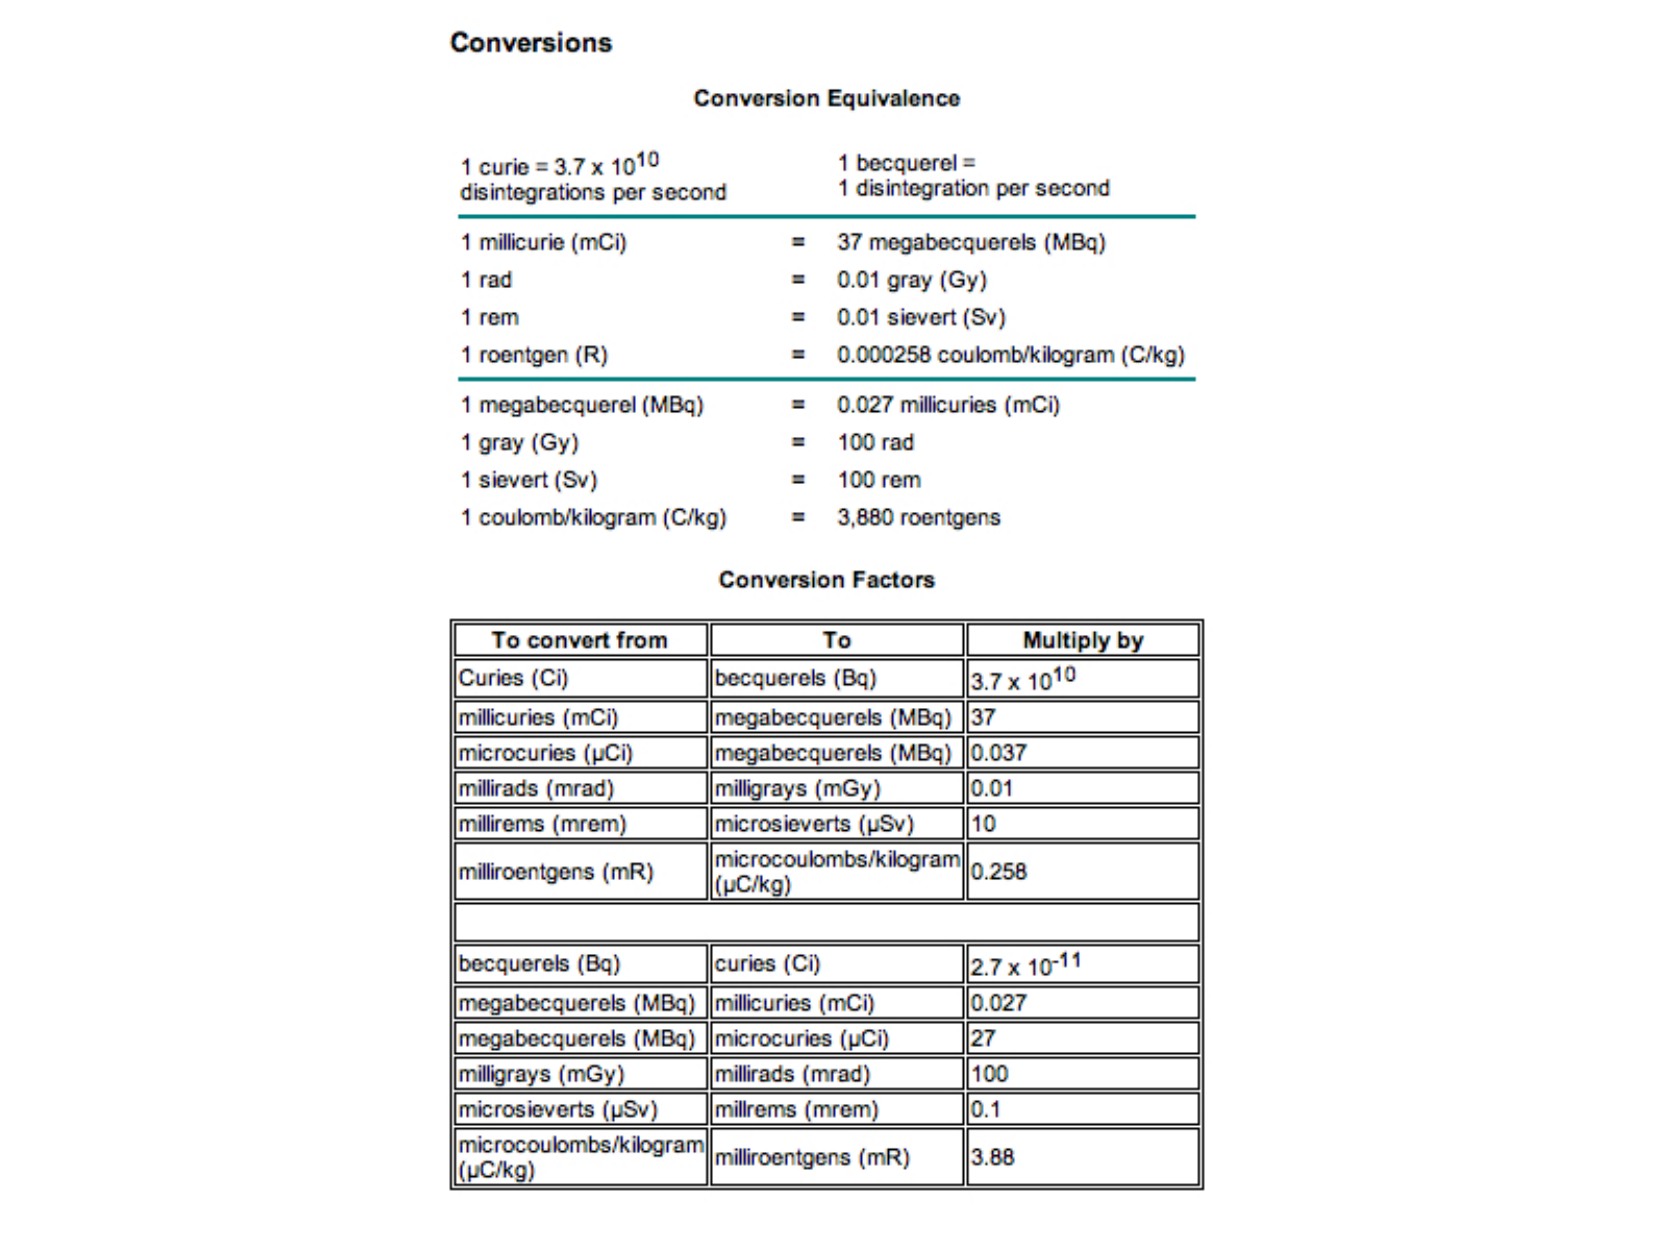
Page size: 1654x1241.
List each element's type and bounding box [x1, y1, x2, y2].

picture [415, 17, 1240, 1224]
